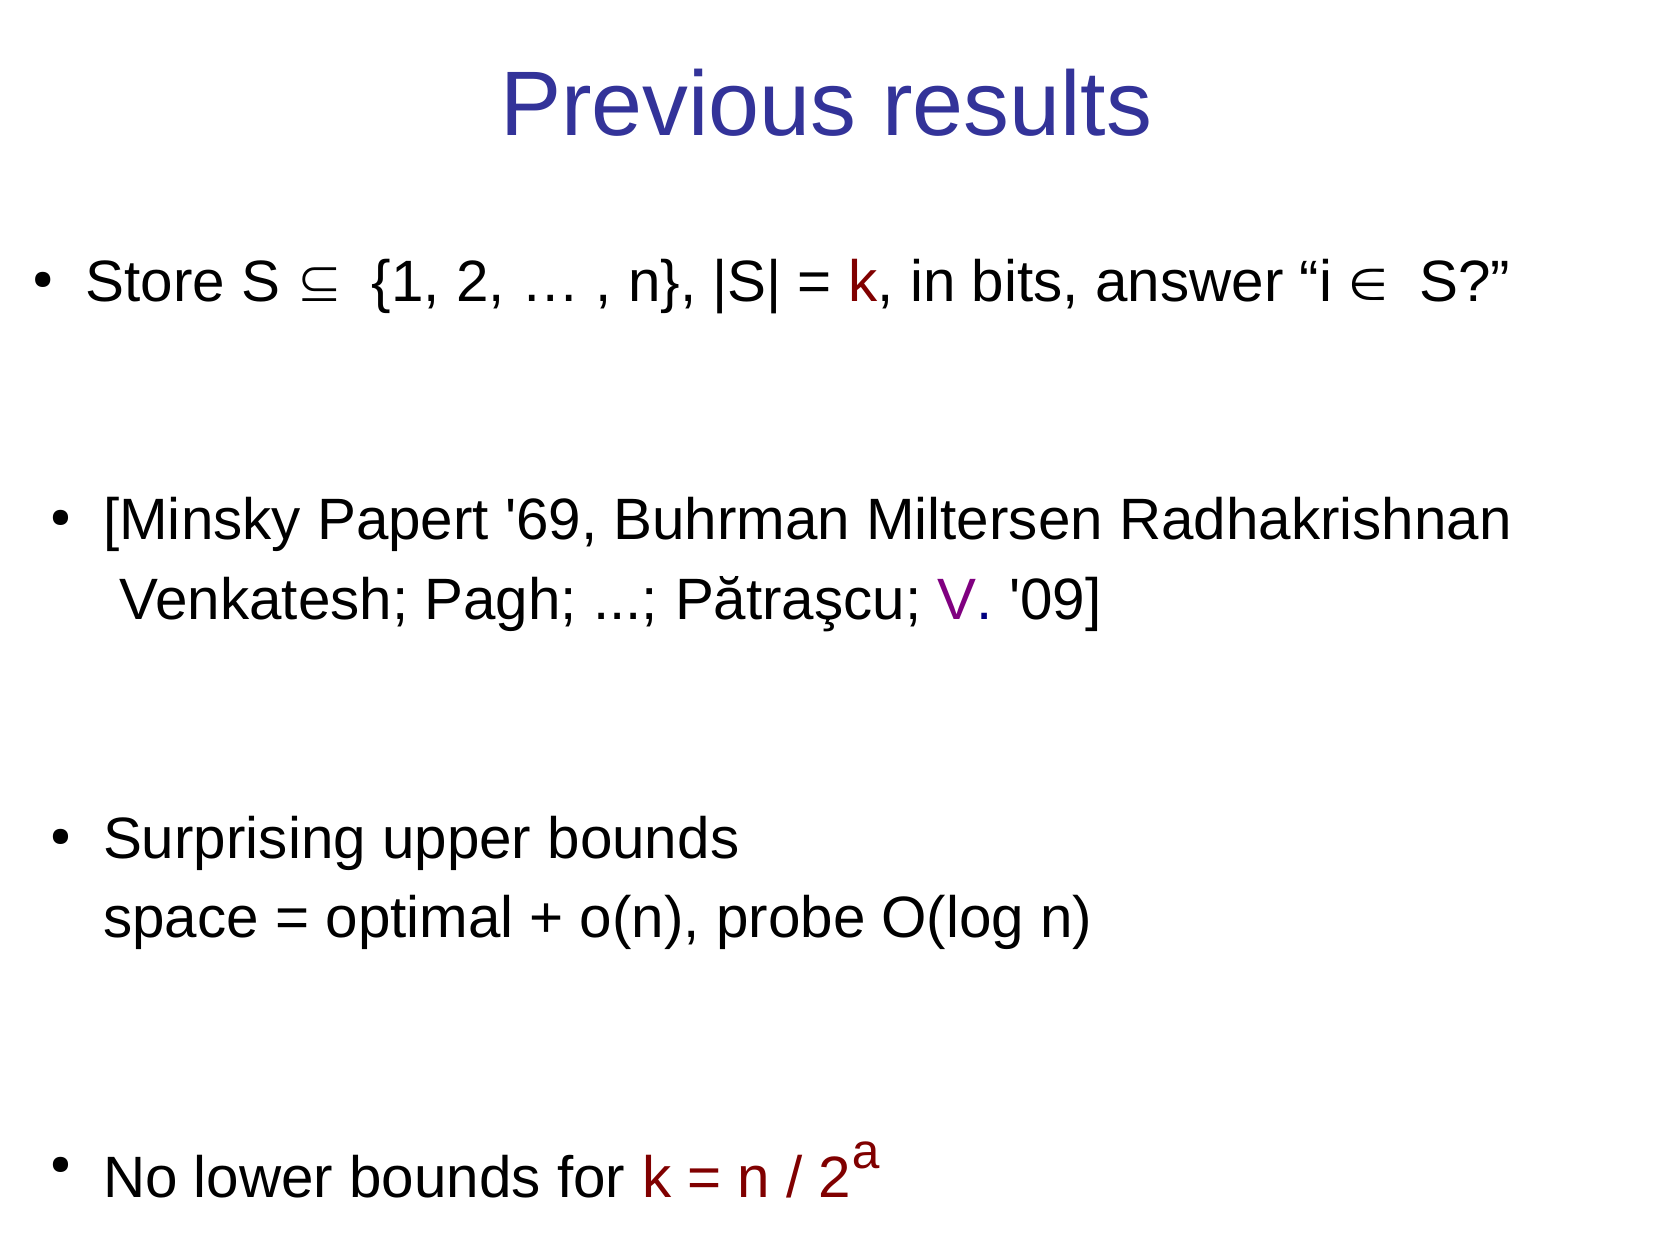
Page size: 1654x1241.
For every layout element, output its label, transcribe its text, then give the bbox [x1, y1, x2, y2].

title Previous results [124, 0, 1530, 207]
list Store S  {1, 2, … , n}, |S| = k, in bits, answer “i  S?” [Minsky Papert '69, Buhrman Miltersen Radhakrishnan Venkatesh; Pagh; ...; Pătraşcu; V. '09] Surprising upper bounds space = optimal + o(n), probe O(log n) No lower bounds for k = n / 2a [0, 161, 1654, 1241]
